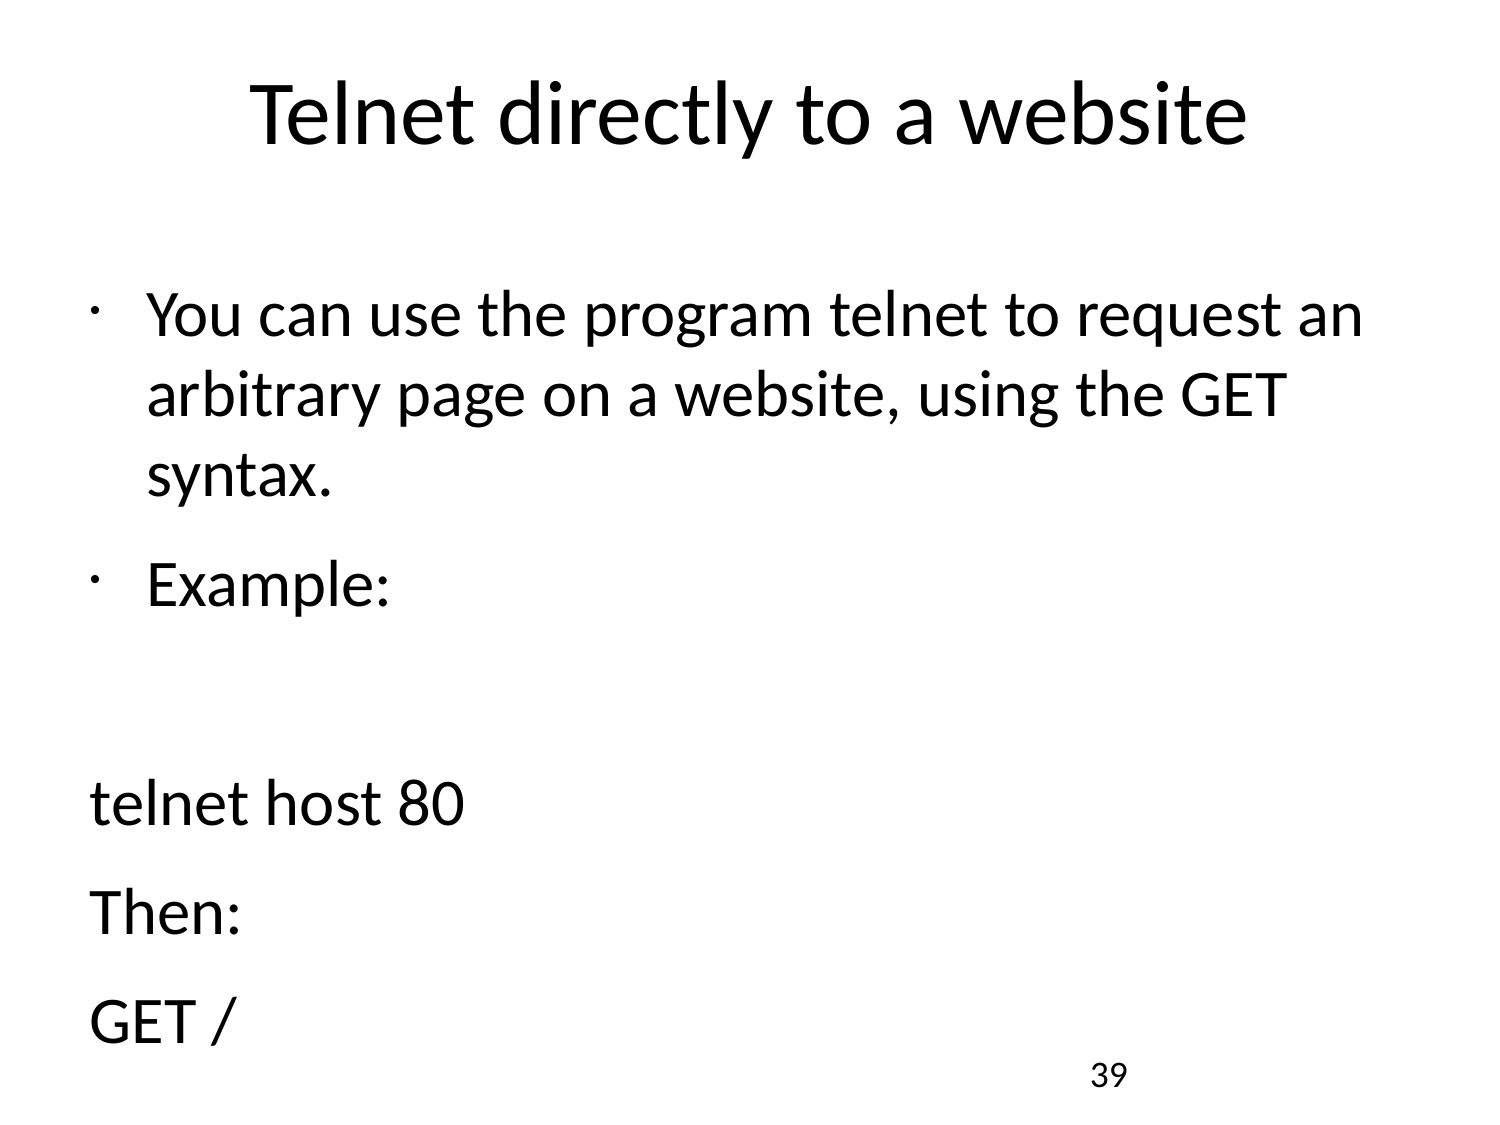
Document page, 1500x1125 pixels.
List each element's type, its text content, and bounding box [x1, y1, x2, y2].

title Telnet directly to a website [75, 45, 1425, 233]
list You can use the program telnet to request an arbitrary page on a website, using the GET syntax. Example: telnet host 80 Then: GET / [75, 262, 1425, 1005]
slide_number <number> [1074, 1042, 1425, 1103]
